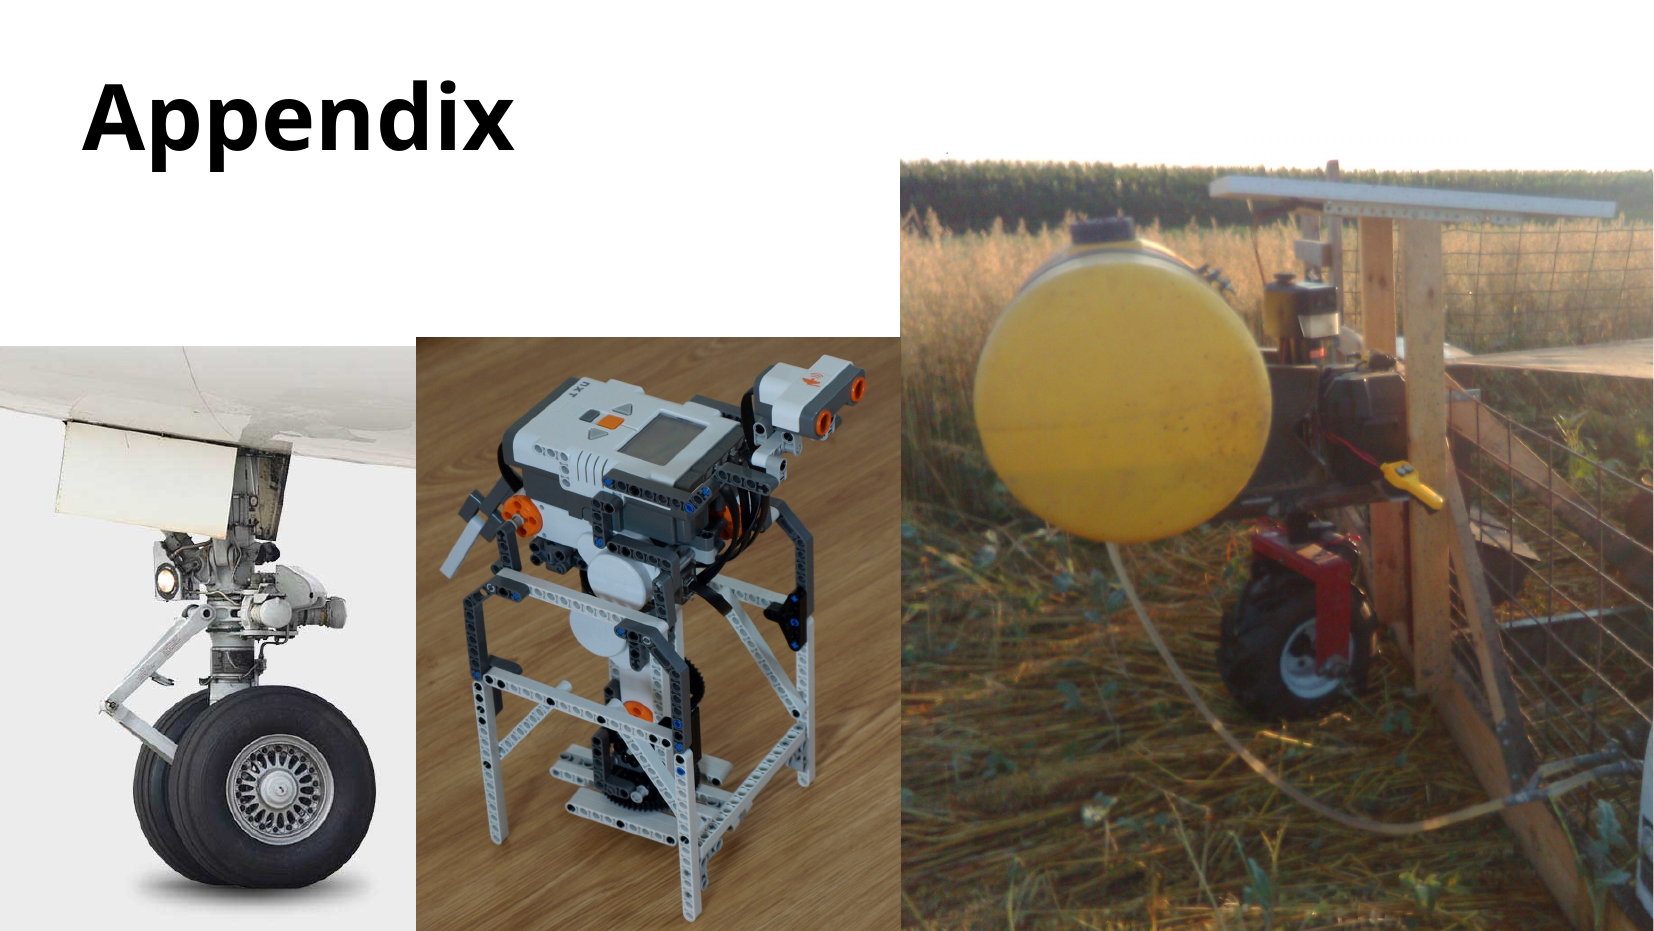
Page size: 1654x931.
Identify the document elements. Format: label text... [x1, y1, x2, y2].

title Appendix [82, 37, 900, 193]
picture [0, 0, 1654, 931]
